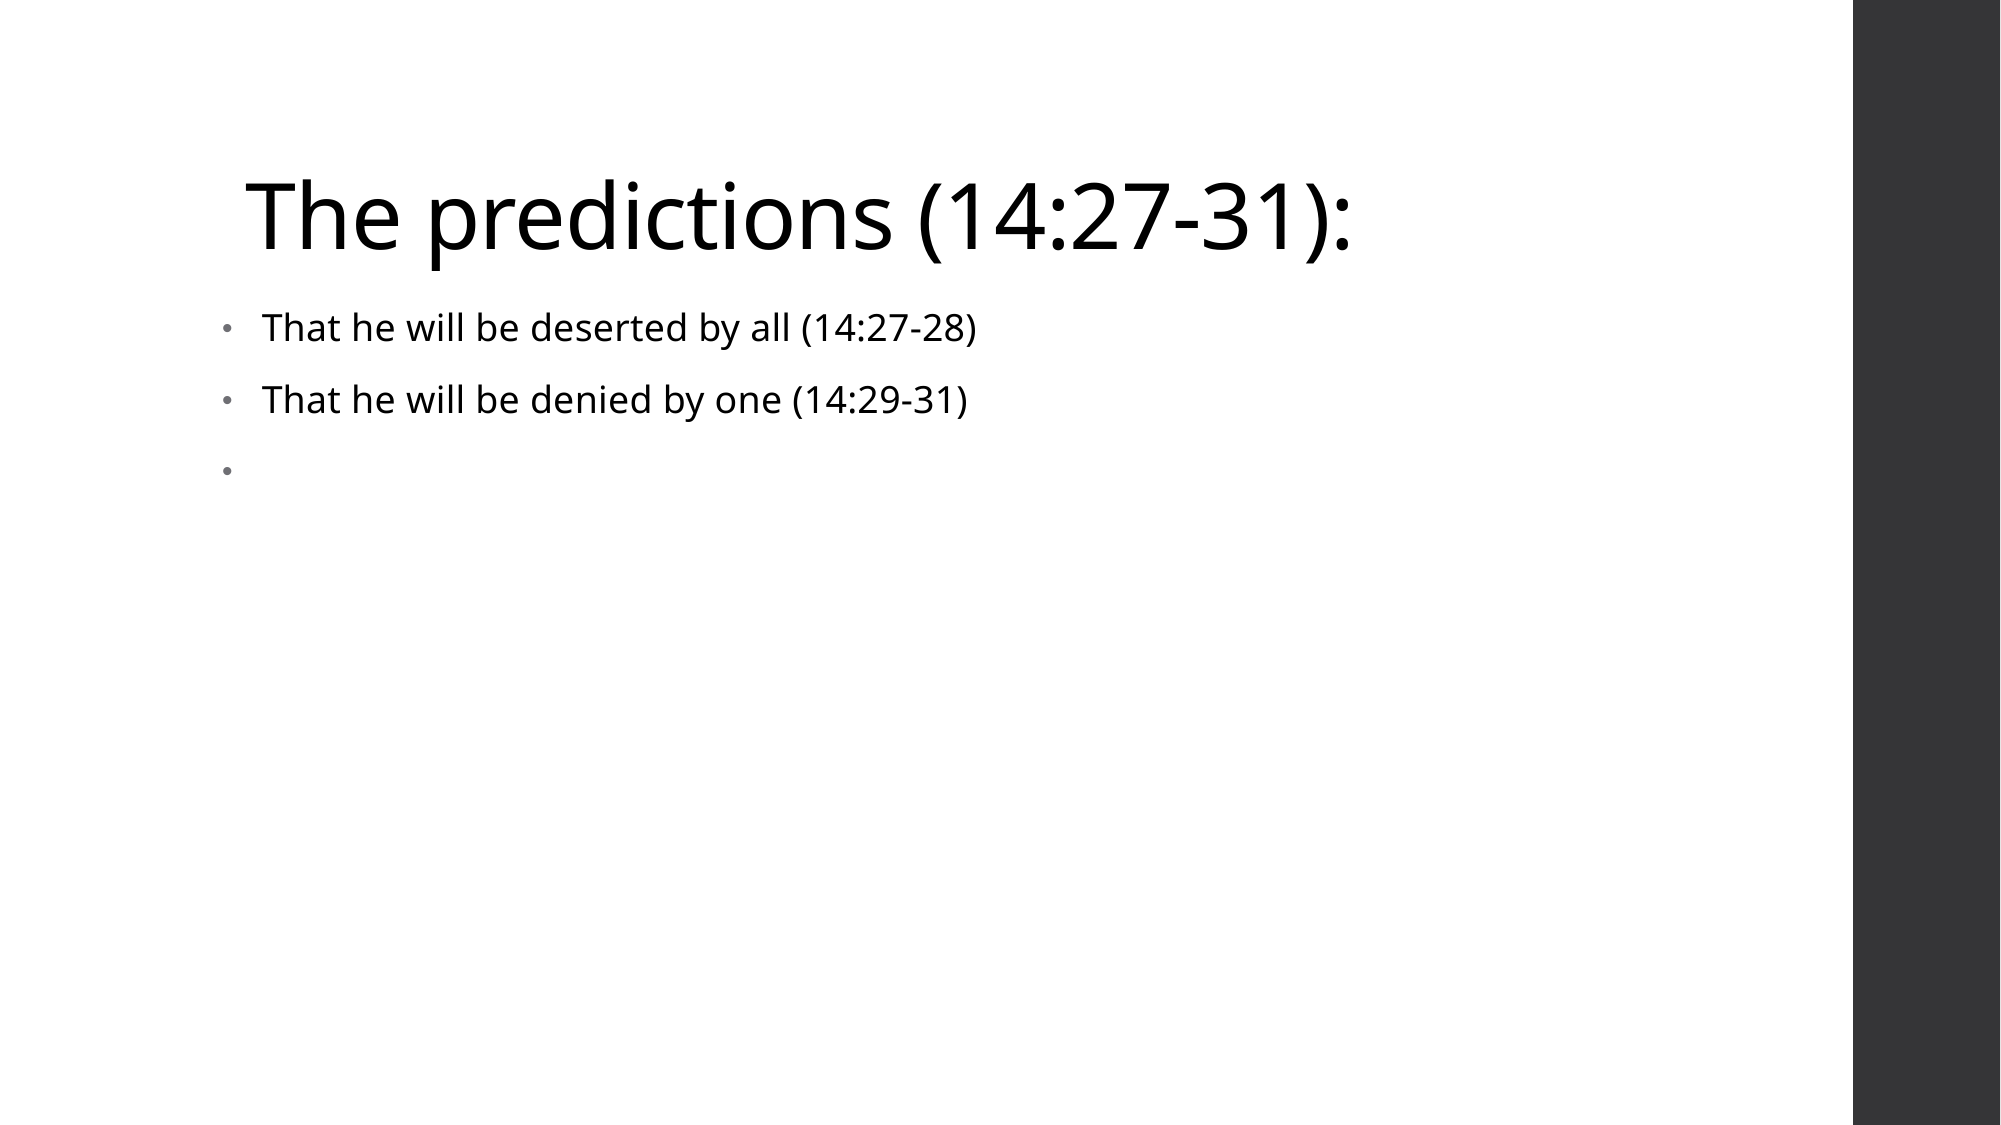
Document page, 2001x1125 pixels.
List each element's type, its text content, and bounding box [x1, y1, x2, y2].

list That he will be deserted by all (14:27-28) That he will be denied by one (14:29-31) [206, 299, 1617, 1014]
title The predictions (14:27-31): [206, 60, 1797, 278]
